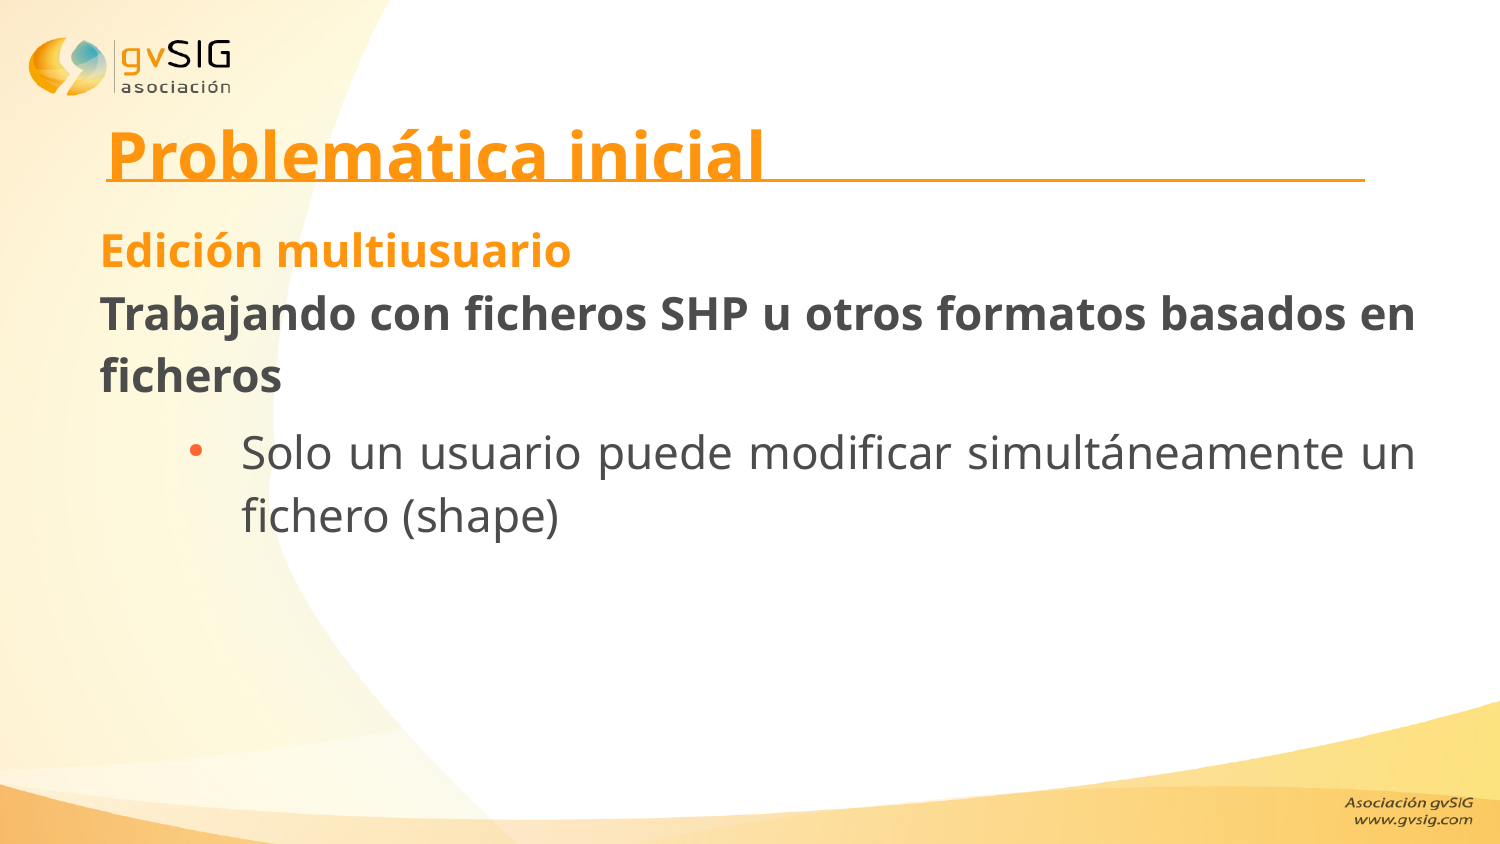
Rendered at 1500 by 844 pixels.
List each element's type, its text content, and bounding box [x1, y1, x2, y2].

title Problemática inicial [106, 115, 1457, 193]
list Edición multiusuario Trabajando con ficheros SHP u otros formatos basados en ficheros Solo un usuario puede modificar simultáneamente un fichero (shape) [99, 218, 1418, 844]
picture [0, 0, 1500, 844]
